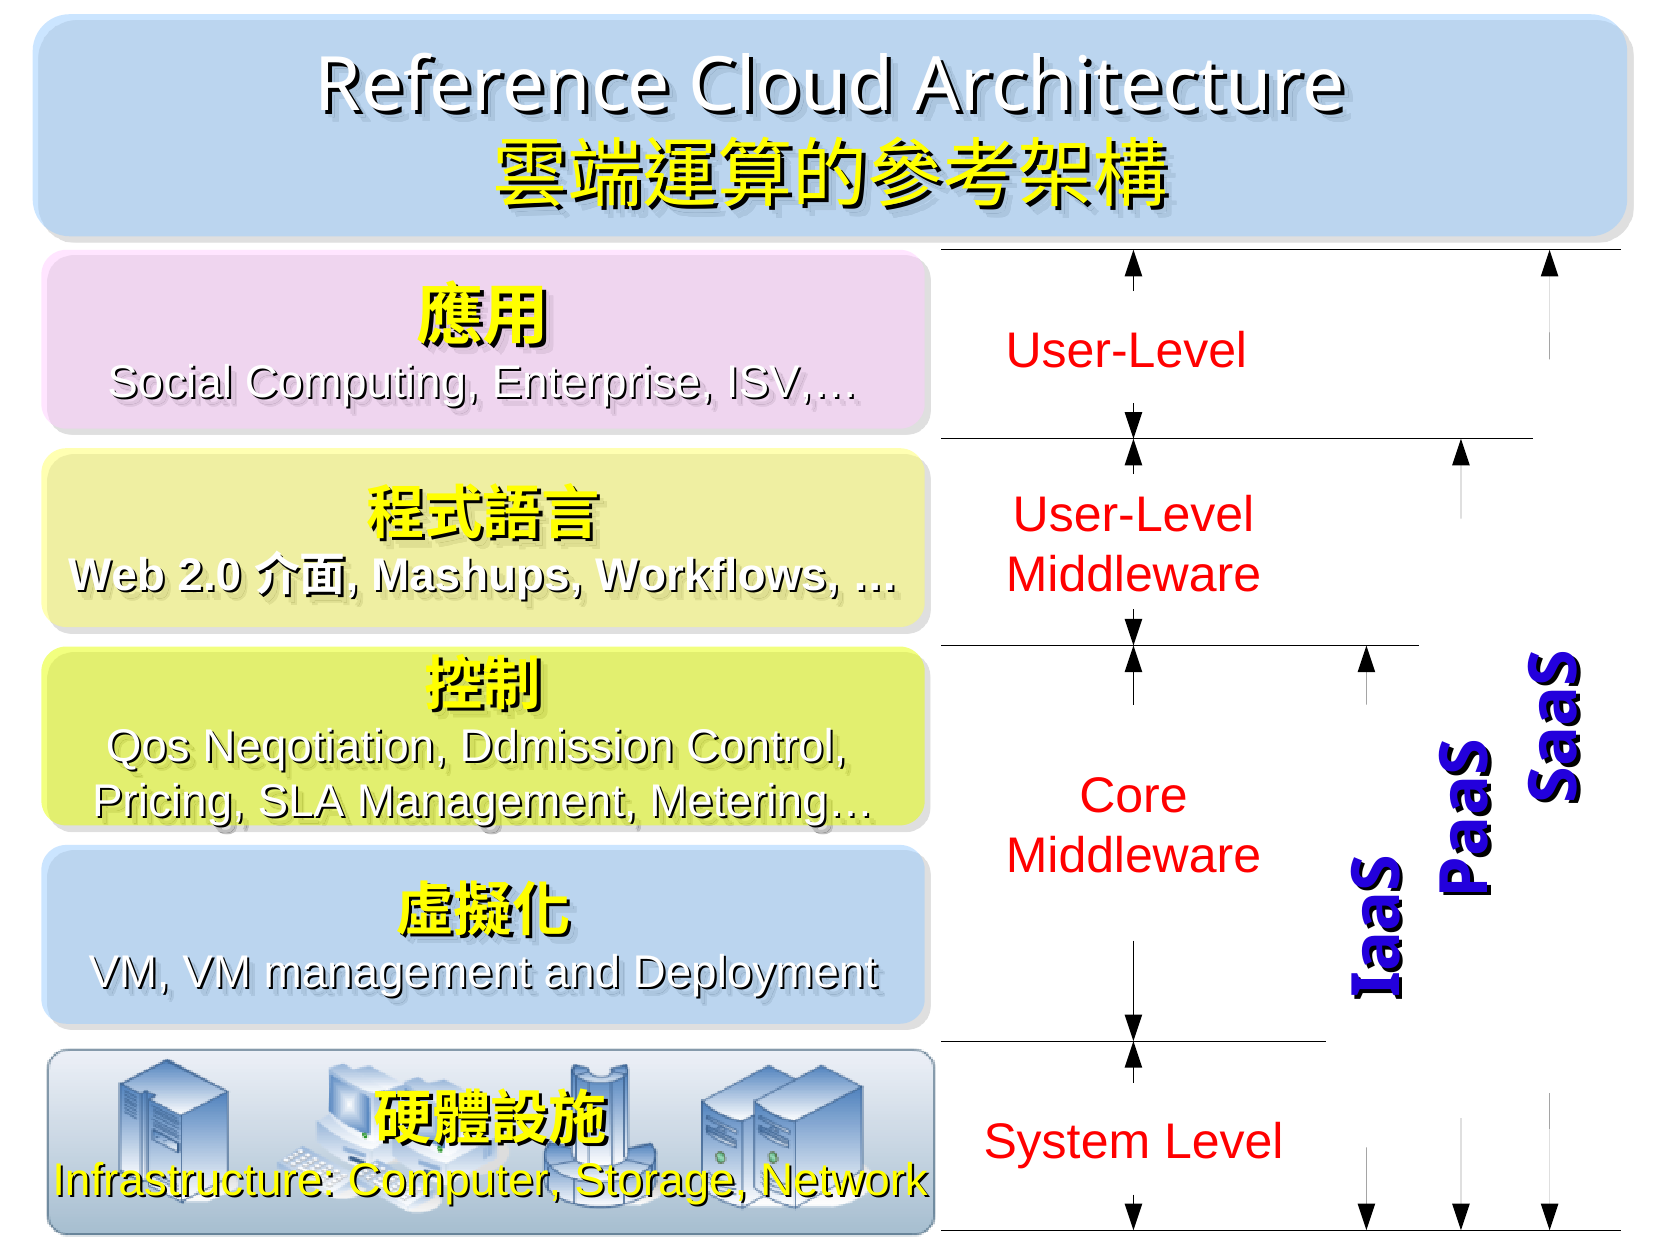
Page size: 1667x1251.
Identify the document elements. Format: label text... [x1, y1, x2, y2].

text_box 應用 Social Computing, Enterprise, ISV,… [41, 249, 925, 429]
text_box SaaS [1494, 359, 1605, 1094]
text_box 程式語言 Web 2.0 介面, Mashups, Workflows, … [41, 448, 925, 628]
text_box IaaS [1317, 704, 1428, 1148]
text_box Reference Cloud Architecture 雲端運算的參考架構 [32, 14, 1628, 237]
text_box User-Level Middleware [941, 474, 1326, 610]
text_box PaaS [1406, 518, 1516, 1119]
text_box System Level [941, 1082, 1326, 1195]
text_box 虛擬化 VM, VM management and Deployment [41, 844, 925, 1024]
text_box User-Level [941, 291, 1326, 404]
text_box Core Middleware [941, 704, 1317, 941]
text_box 控制 Qos Neqotiation, Ddmission Control, Pricing, SLA Management, Metering… [41, 646, 925, 826]
picture [41, 1043, 940, 1242]
